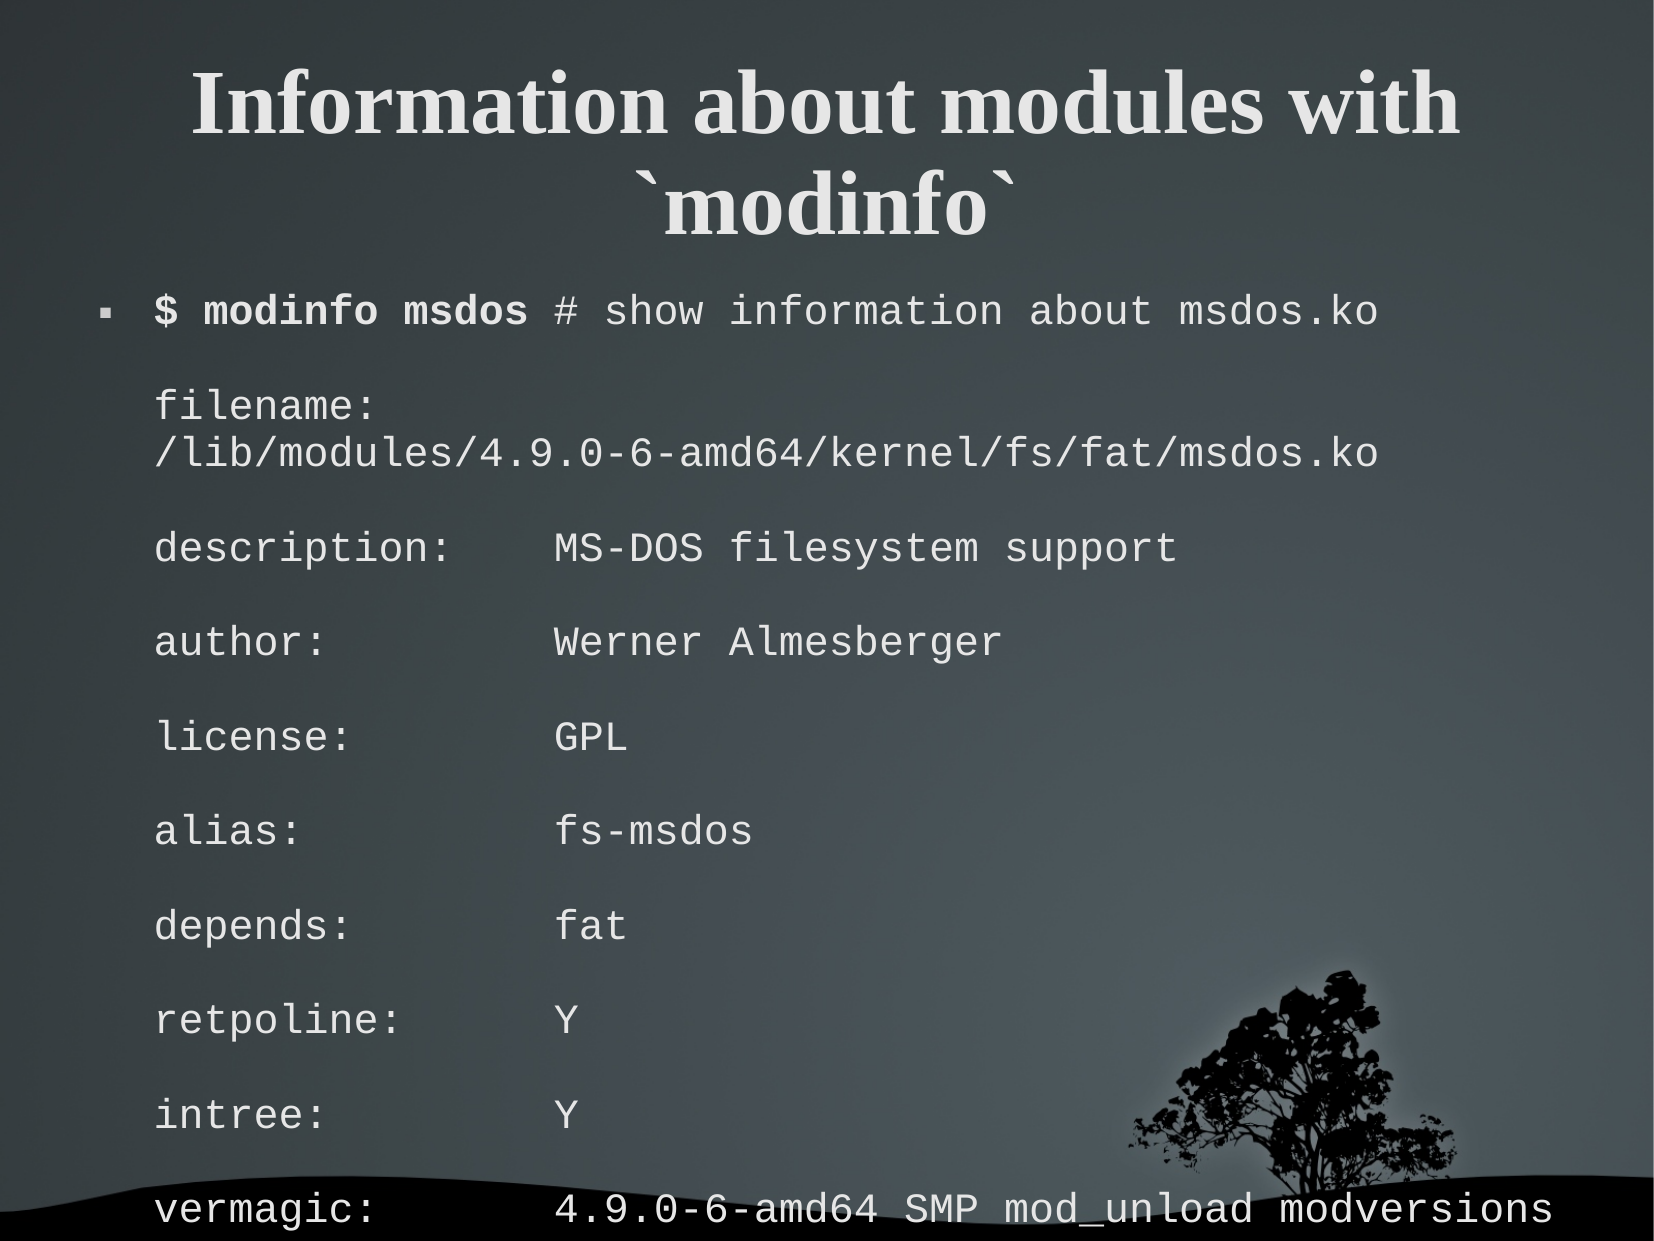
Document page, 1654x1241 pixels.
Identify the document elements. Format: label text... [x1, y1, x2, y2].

title Information about modules with `modinfo` [82, 33, 1571, 273]
list $ modinfo msdos # show information about msdos.ko filename: /lib/modules/4.9.0-6-amd64/kernel/fs/fat/msdos.ko description: MS-DOS filesystem support author: Werner Almesberger license: GPL alias: fs-msdos depends: fat retpoline: Y intree: Y vermagic: 4.9.0-6-amd64 SMP mod_unload modversions [82, 290, 1571, 1109]
picture [0, 0, 1654, 1241]
